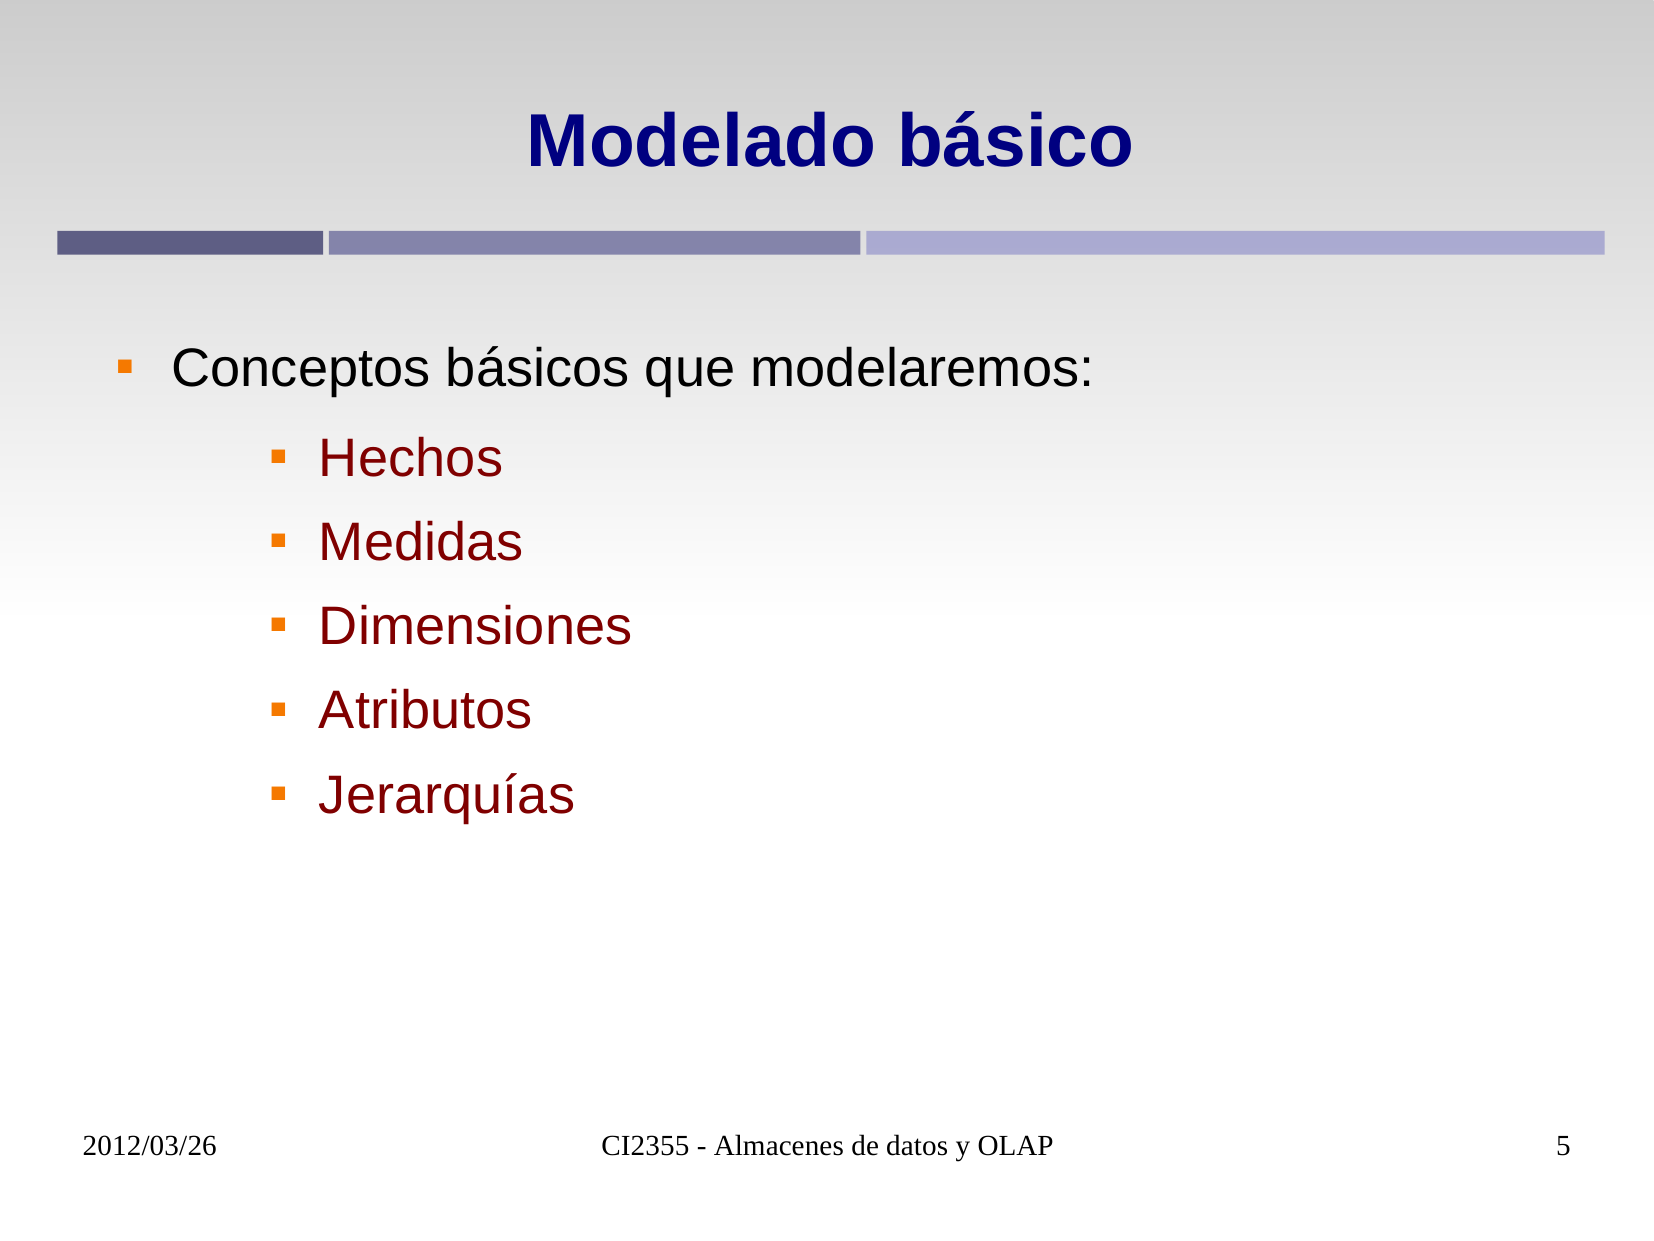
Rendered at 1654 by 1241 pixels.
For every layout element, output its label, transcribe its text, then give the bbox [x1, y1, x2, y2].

list Conceptos básicos que modelaremos: Hechos Medidas Dimensiones Atributos Jerarquías [82, 337, 1571, 1109]
title Modelado básico [86, 55, 1576, 226]
